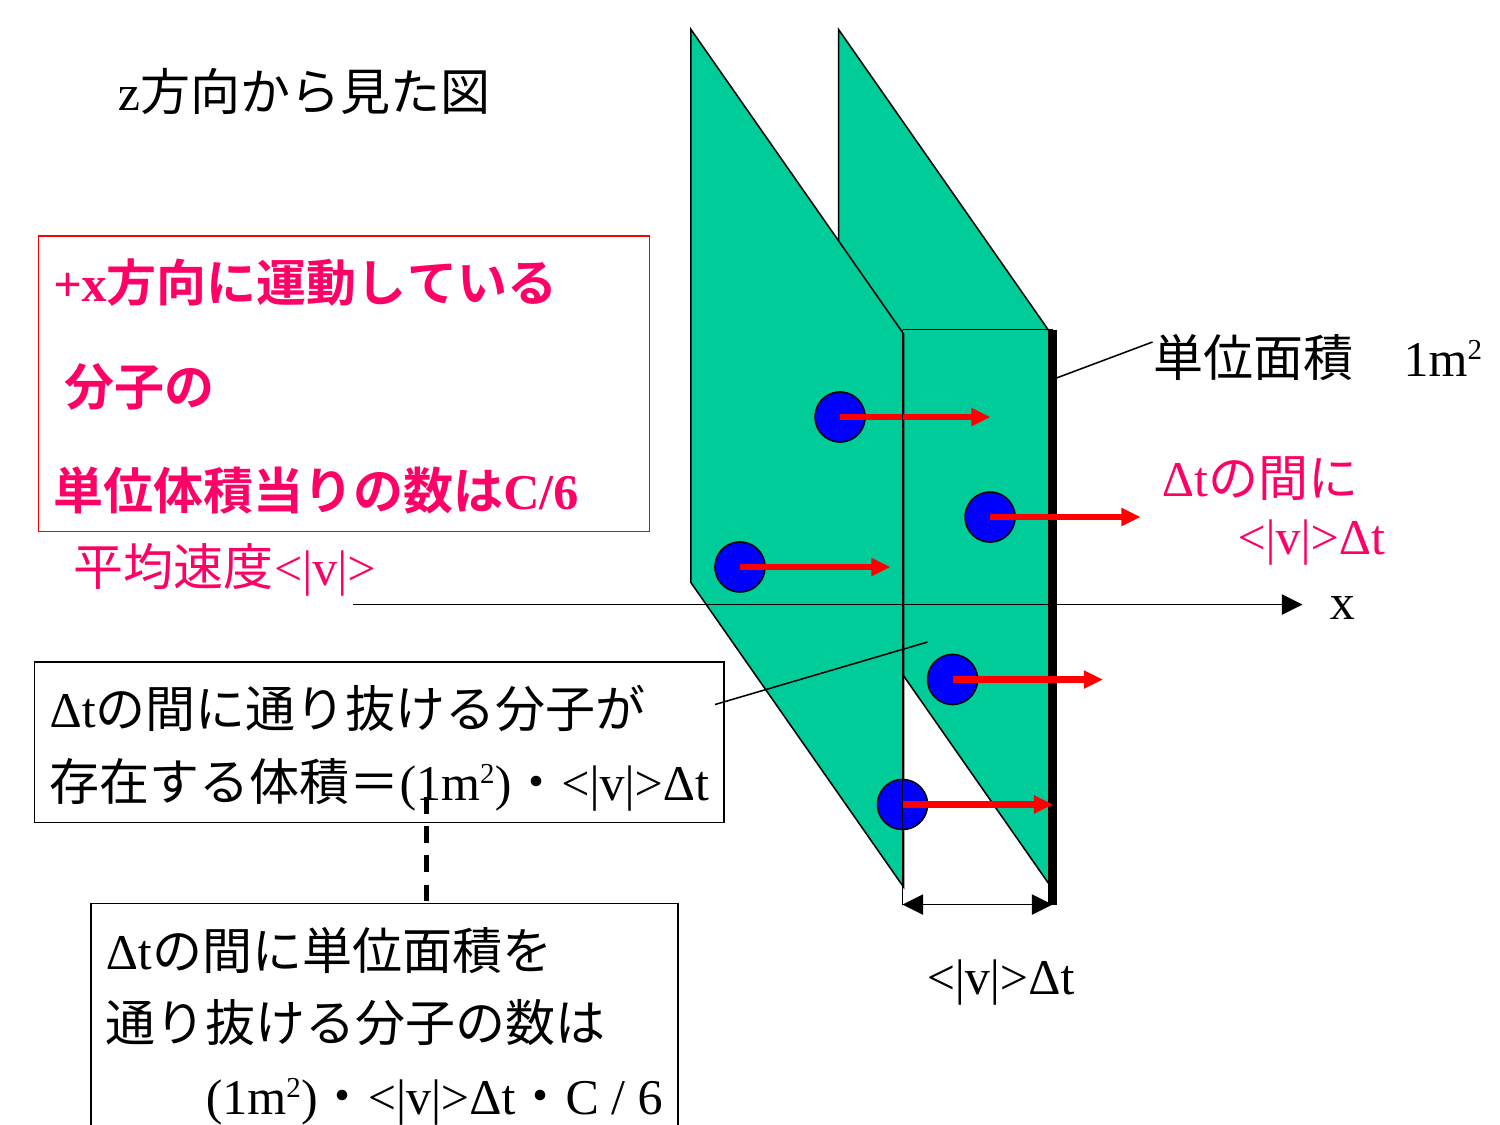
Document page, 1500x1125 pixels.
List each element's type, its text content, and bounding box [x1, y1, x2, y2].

text_box <|v|>Δt [912, 941, 1090, 1013]
text_box Δtの間に単位面積を 通り抜ける分子の数は (1m2)・<|v|>Δt・C / 6 [91, 903, 678, 1125]
text_box [816, 393, 864, 441]
text_box +x方向に運動している 分子の 単位体積当りの数はC/6 [38, 236, 650, 532]
text_box [903, 808, 928, 888]
text_box 単位面積 1m2 [1138, 310, 1497, 399]
text_box [928, 655, 977, 704]
text_box <|v|>Δt [1222, 502, 1401, 574]
text_box [878, 780, 902, 829]
text_box 平均速度<|v|> [59, 532, 391, 609]
text_box [966, 493, 1014, 542]
text_box [716, 543, 764, 591]
text_box Δtの間に通り抜ける分子が 存在する体積＝(1m2)・<|v|>Δt [34, 661, 725, 823]
text_box [903, 677, 928, 801]
text_box x [1315, 574, 1370, 638]
text_box Δtの間に [1147, 431, 1374, 519]
text_box z方向から見た図 [103, 44, 506, 133]
